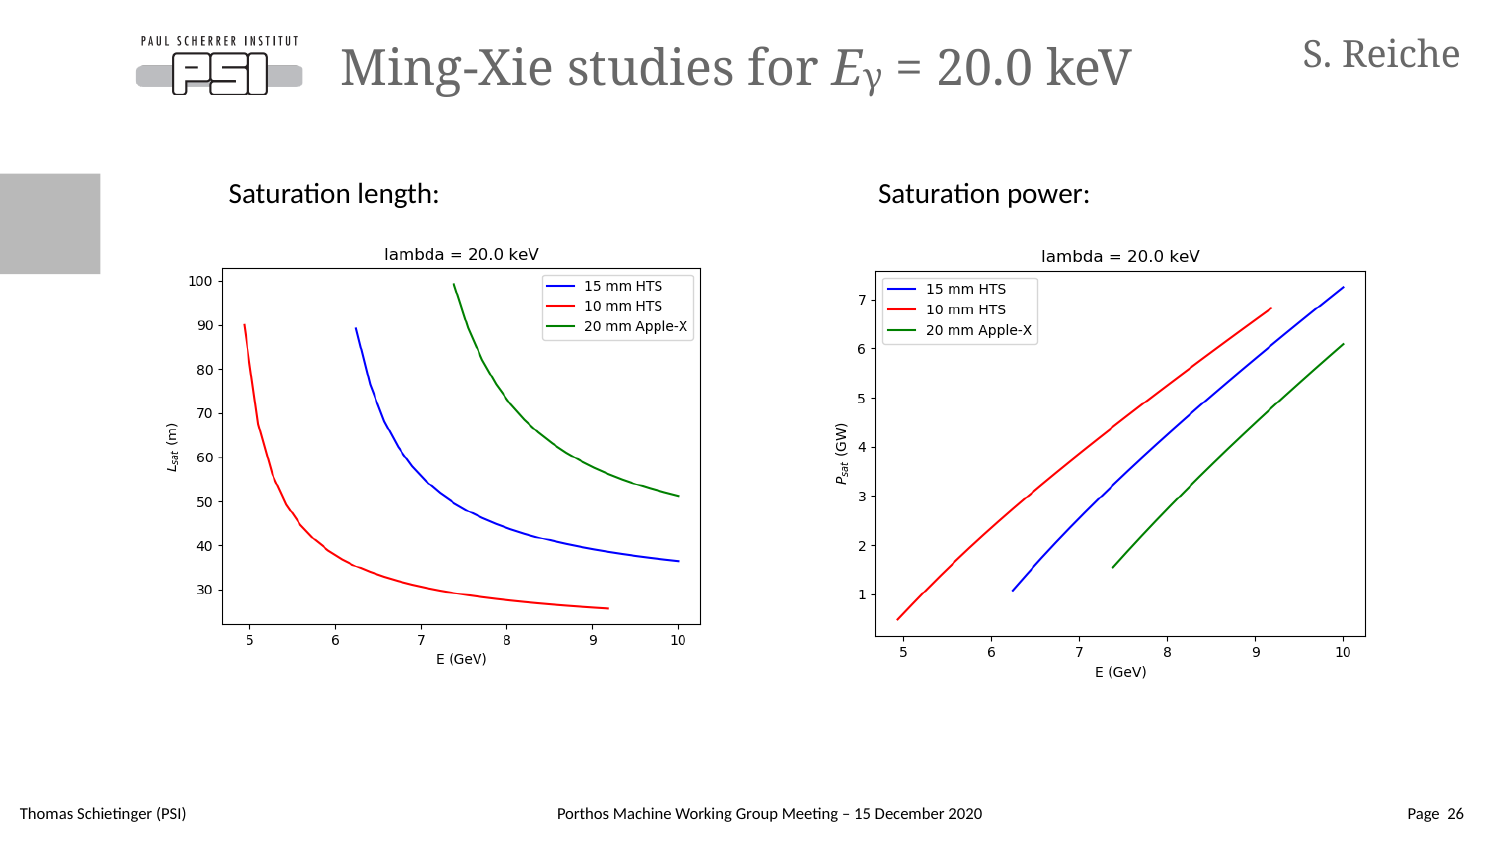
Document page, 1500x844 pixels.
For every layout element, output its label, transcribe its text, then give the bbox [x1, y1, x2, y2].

text_box Saturation power: [863, 174, 1137, 213]
picture [145, 212, 761, 675]
picture [796, 213, 1428, 688]
title S. Reiche [1302, 29, 1465, 78]
title Ming-Xie studies for Eγ = 20.0 keV [340, 35, 1442, 98]
text_box Saturation length: [213, 174, 488, 212]
